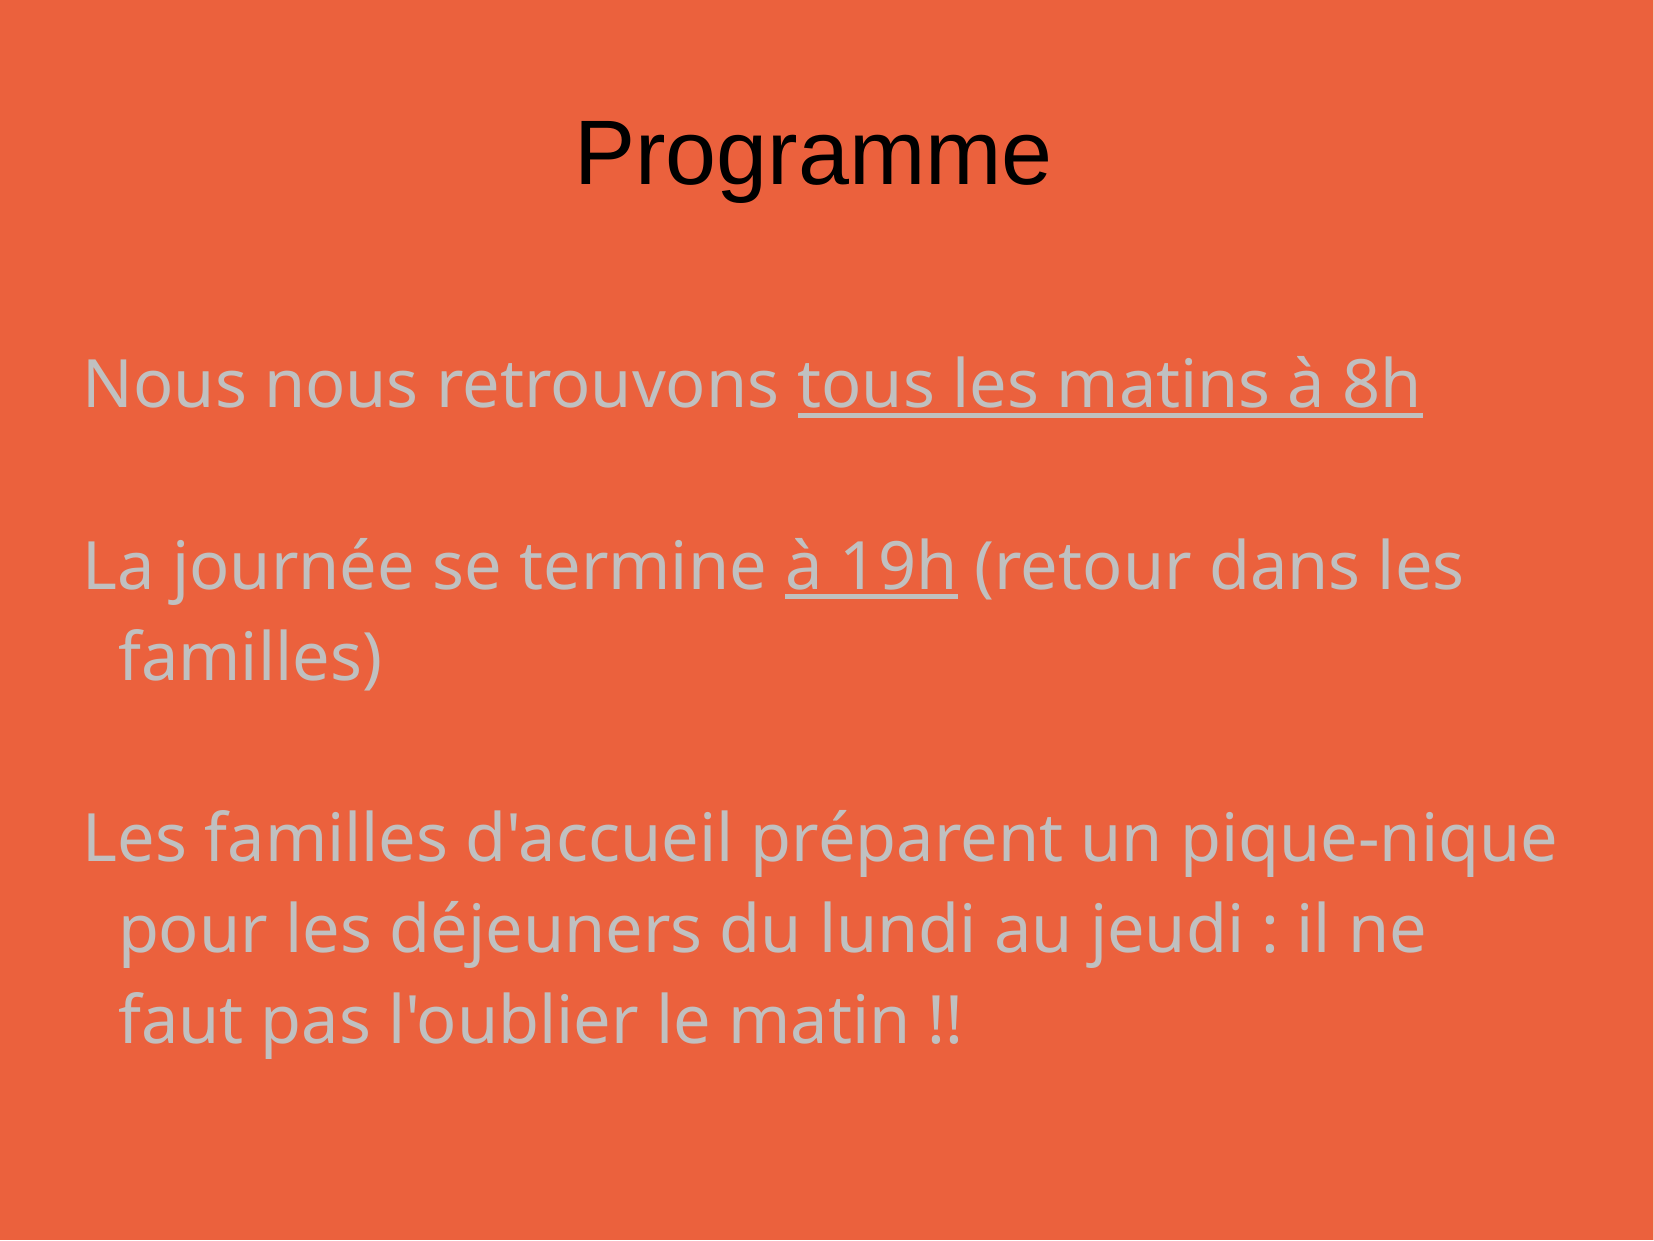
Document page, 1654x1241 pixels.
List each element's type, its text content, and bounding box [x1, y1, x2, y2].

title Programme [82, 49, 1571, 257]
subtitle Nous nous retrouvons tous les matins à 8h La journée se termine à 19h (retour dans les familles) Les familles d'accueil préparent un pique-nique pour les déjeuners du lundi au jeudi : il ne faut pas l'oublier le matin !! [82, 290, 1571, 1109]
